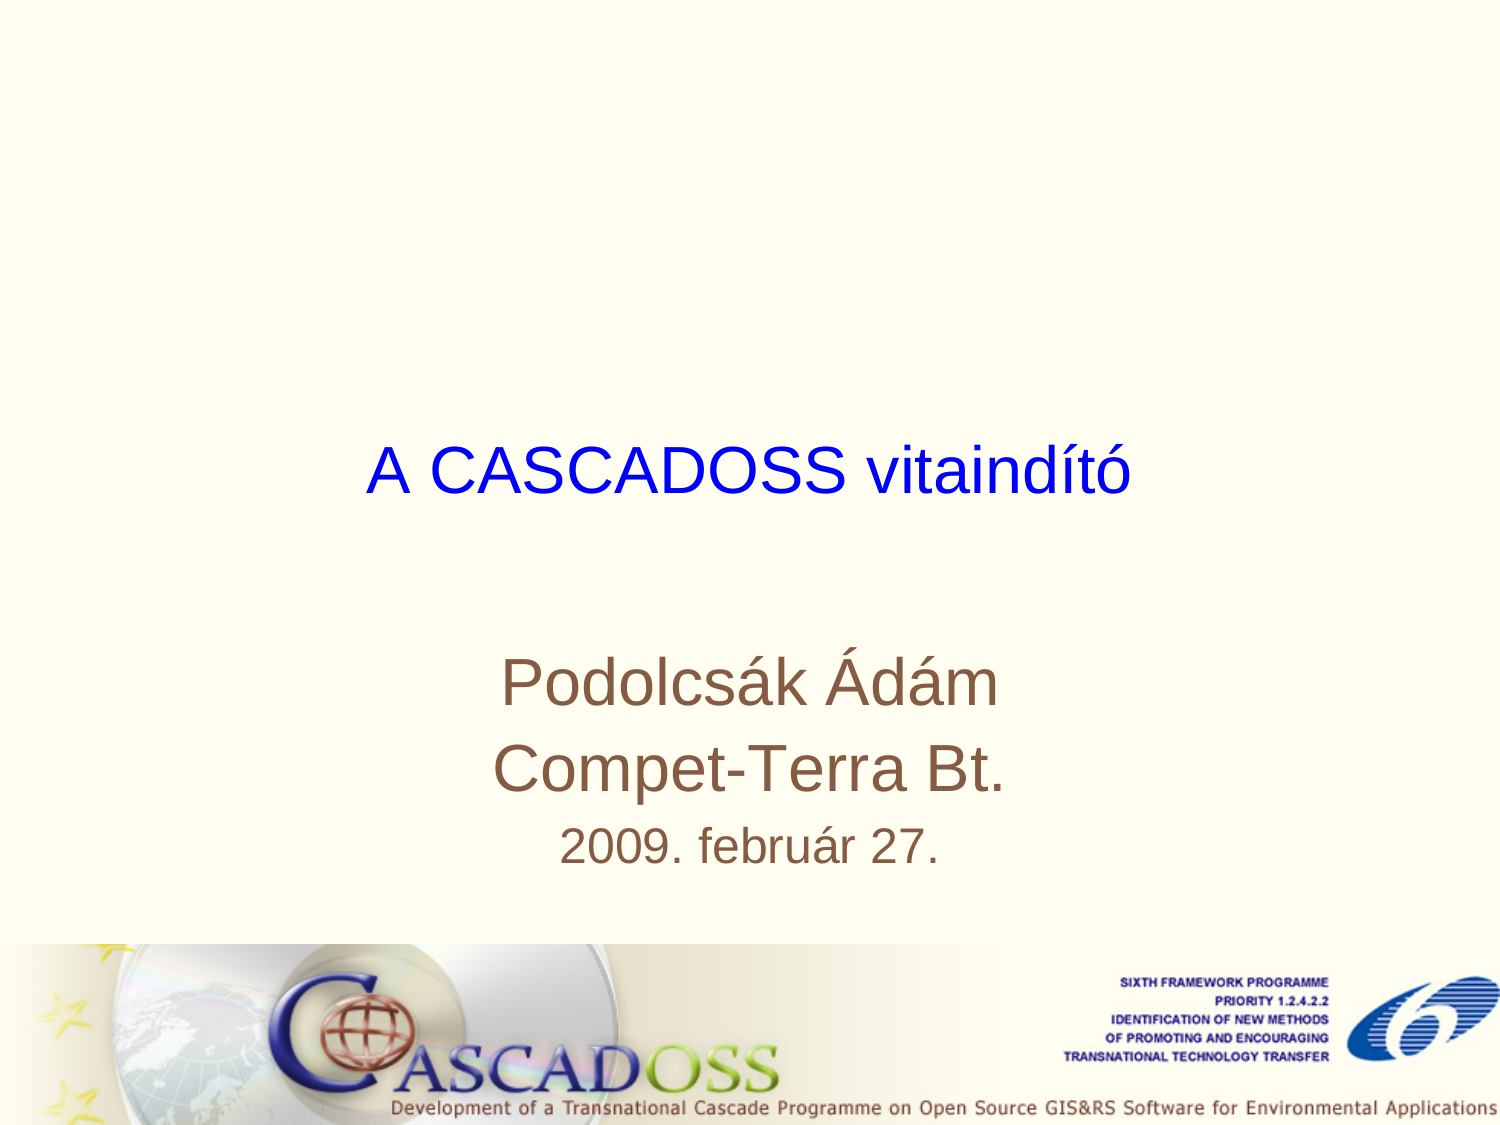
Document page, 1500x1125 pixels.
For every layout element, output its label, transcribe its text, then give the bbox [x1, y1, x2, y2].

text_box Podolcsák Ádám Compet-Terra Bt. 2009. február 27. [225, 637, 1276, 926]
picture [0, 944, 1500, 1125]
text_box A CASCADOSS vitaindító [112, 349, 1388, 591]
